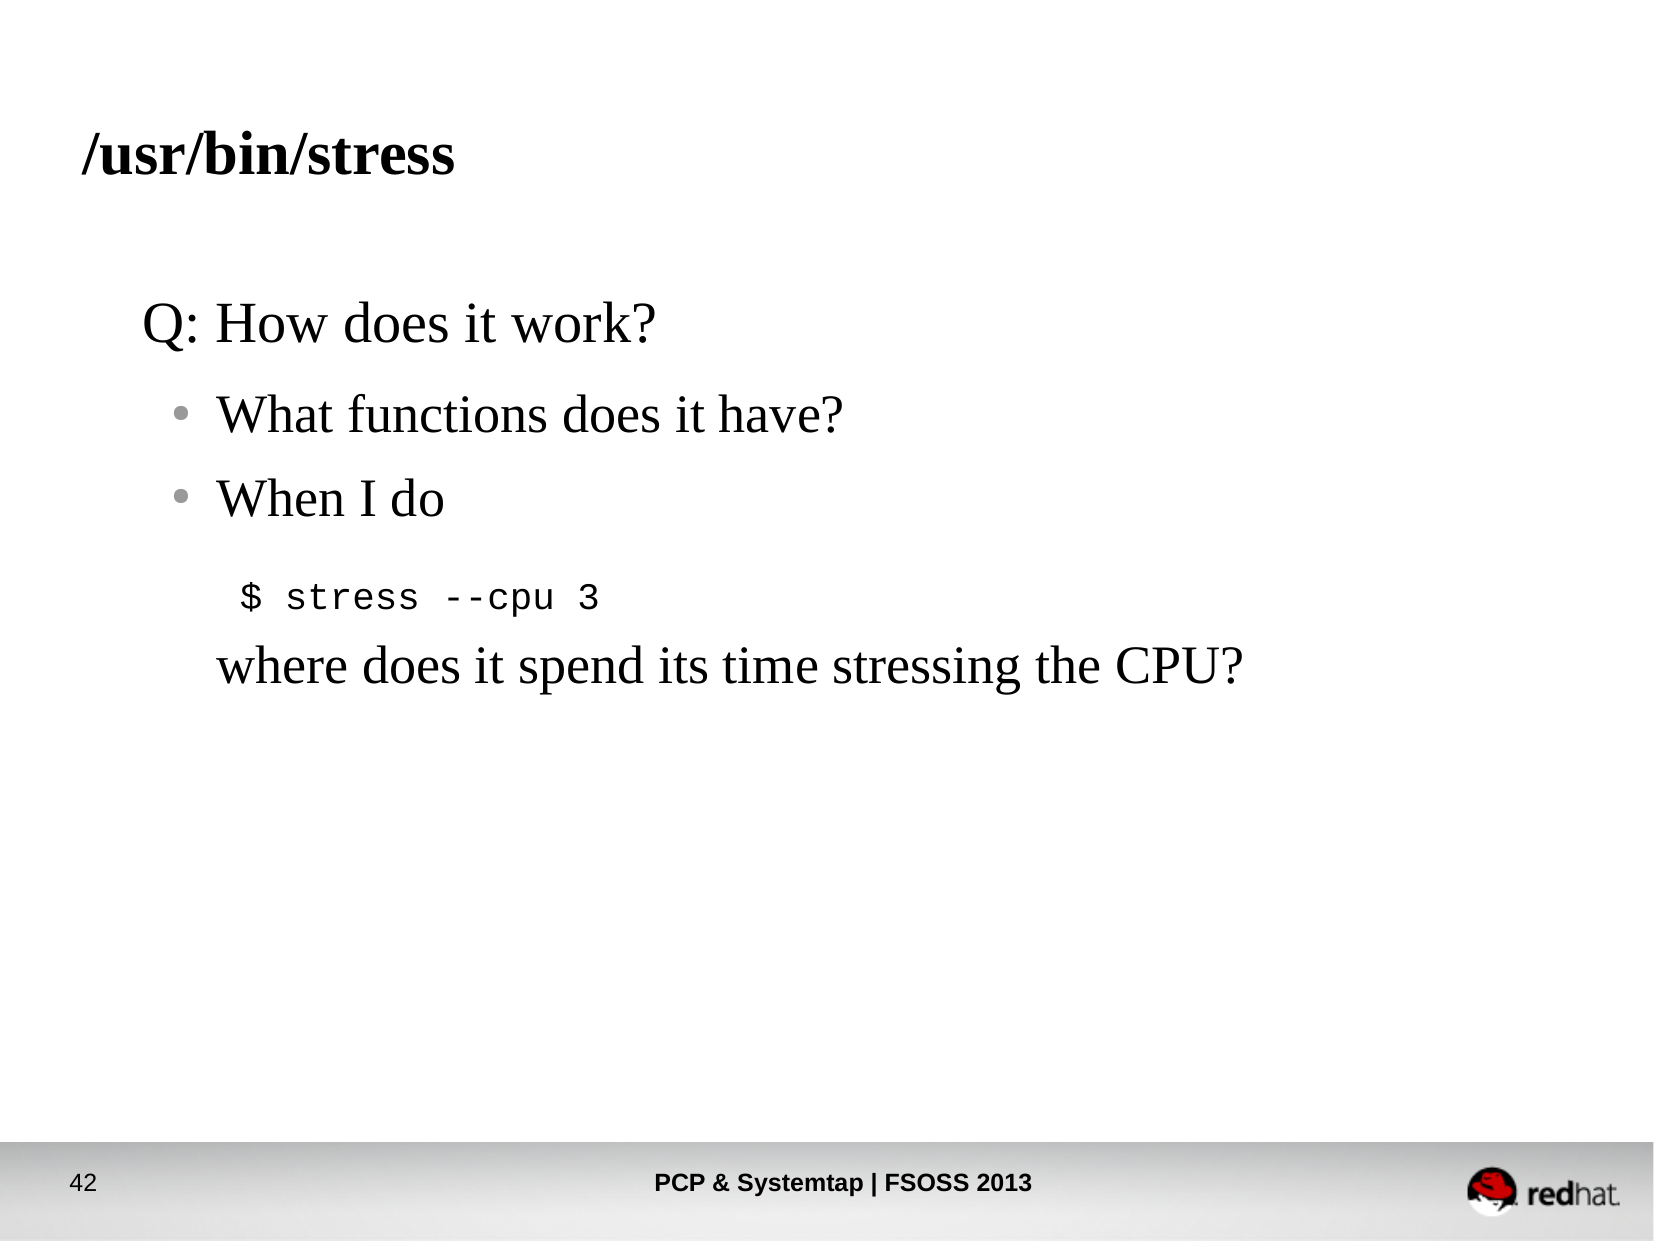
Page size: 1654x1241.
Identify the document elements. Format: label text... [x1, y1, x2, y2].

picture [0, 1142, 1654, 1241]
list Q: How does it work? What functions does it have? When I do where does it spend its time stressing the CPU? [82, 290, 1571, 995]
title /usr/bin/stress [82, 49, 1571, 257]
text_box $ stress --cpu 3 [225, 571, 684, 661]
